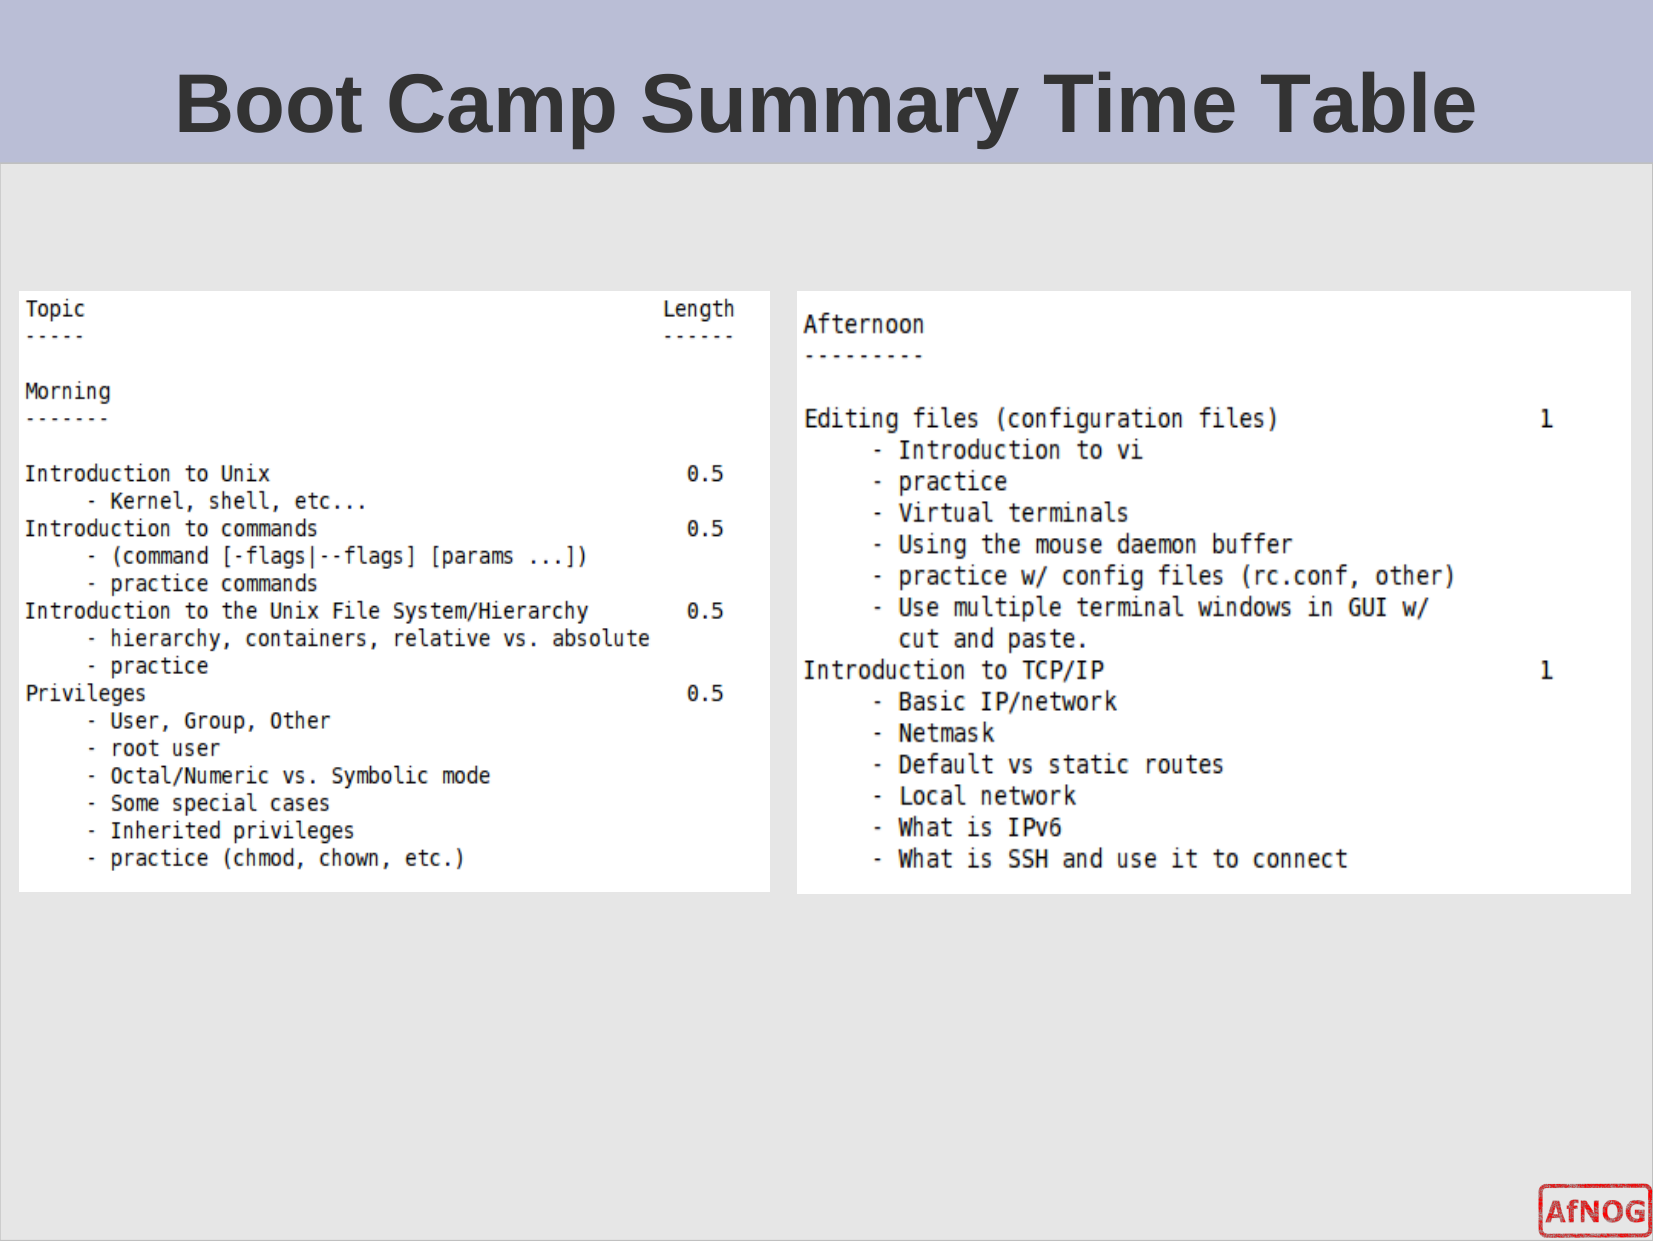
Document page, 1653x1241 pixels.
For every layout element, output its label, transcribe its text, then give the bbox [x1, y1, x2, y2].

picture [1537, 1182, 1653, 1241]
picture [797, 291, 1631, 894]
title Boot Camp Summary Time Table [0, 0, 1653, 208]
picture [19, 291, 770, 892]
